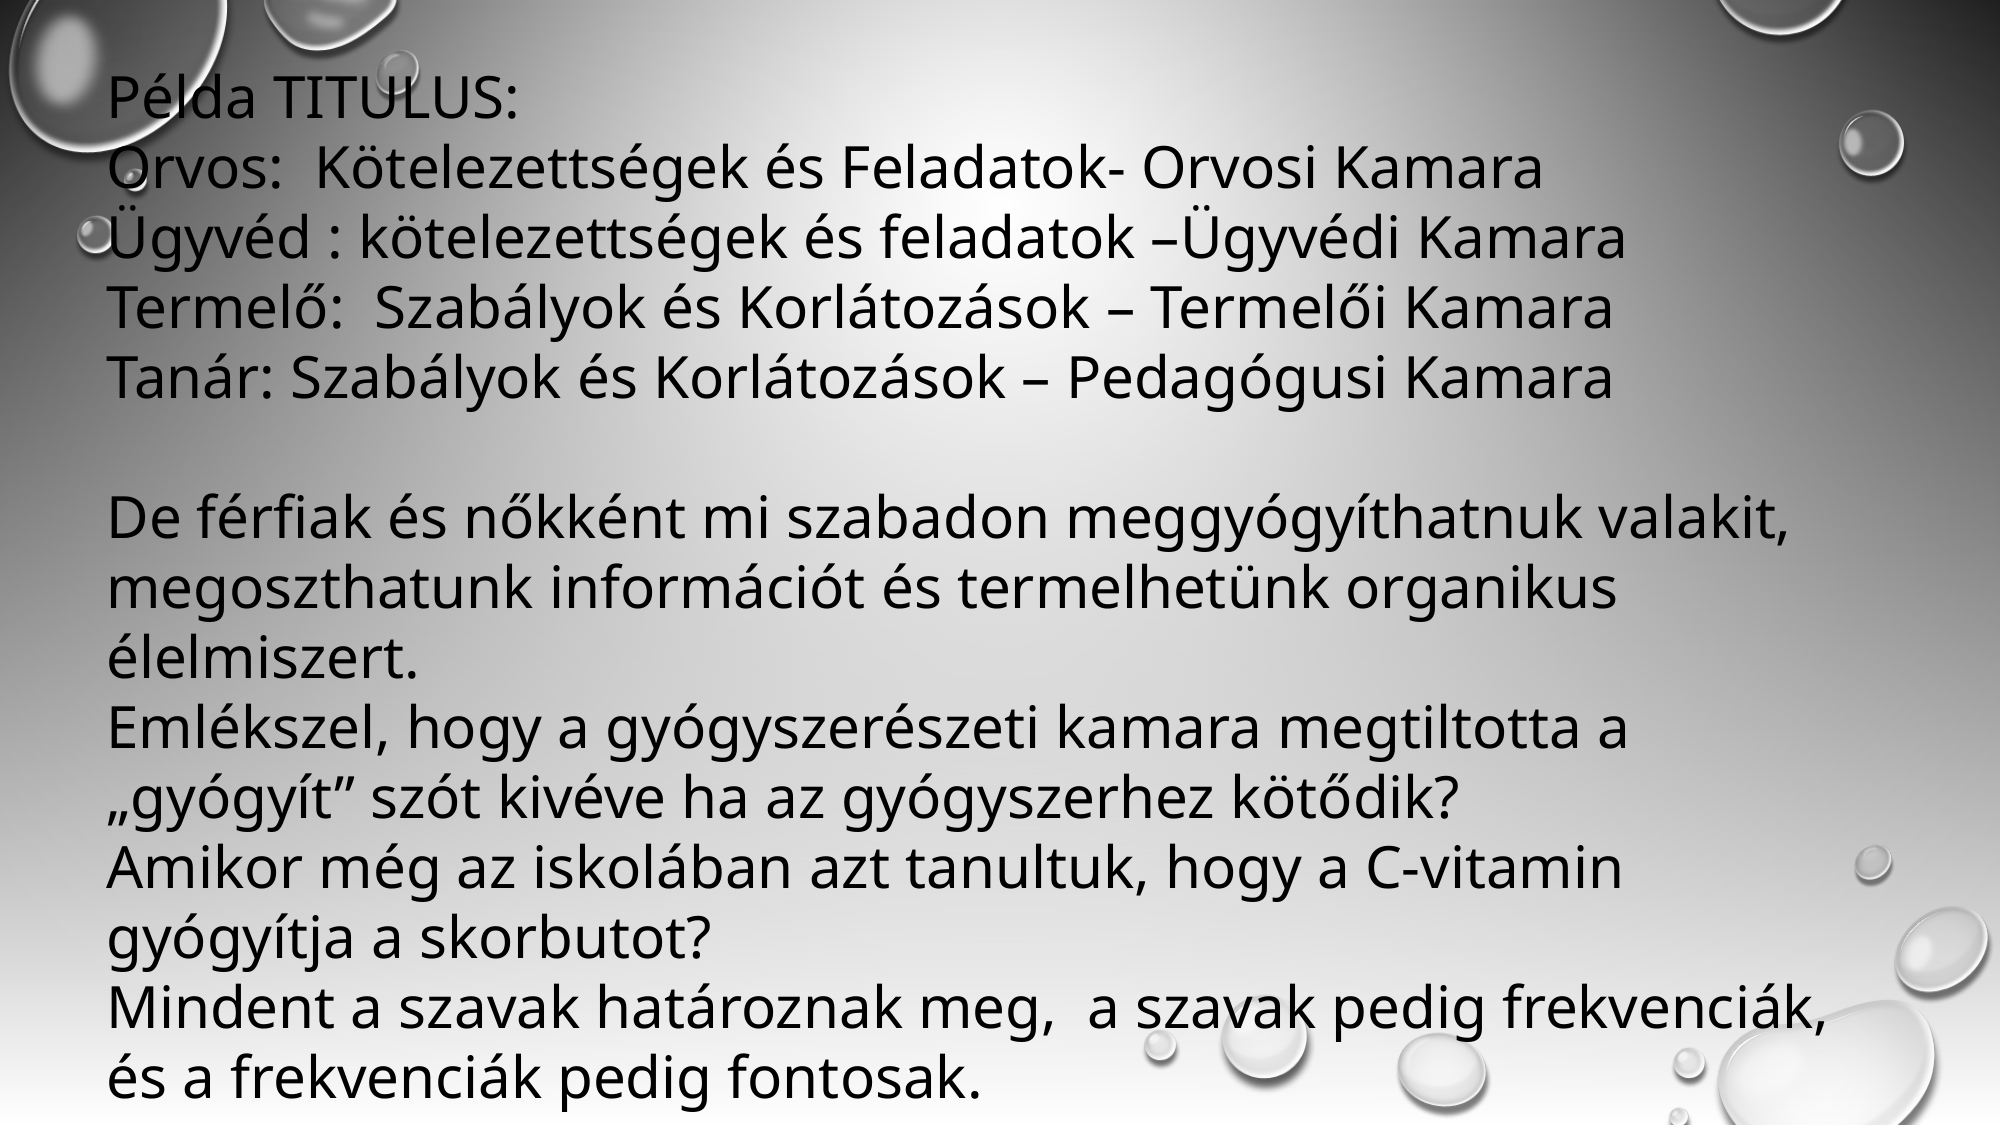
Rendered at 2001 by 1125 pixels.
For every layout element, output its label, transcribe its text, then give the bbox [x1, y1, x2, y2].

text_box Példa TITULUS: Orvos: Kötelezettségek és Feladatok- Orvosi Kamara Ügyvéd : kötelezettségek és feladatok –Ügyvédi Kamara Termelő: Szabályok és Korlátozások – Termelői Kamara Tanár: Szabályok és Korlátozások – Pedagógusi Kamara De férfiak és nőkként mi szabadon meggyógyíthatnuk valakit, megoszthatunk információt és termelhetünk organikus élelmiszert. Emlékszel, hogy a gyógyszerészeti kamara megtiltotta a „gyógyít” szót kivéve ha az gyógyszerhez kötődik? Amikor még az iskolában azt tanultuk, hogy a C-vitamin gyógyítja a skorbutot? Mindent a szavak határoznak meg, a szavak pedig frekvenciák, és a frekvenciák pedig fontosak. [91, 53, 1859, 1118]
picture [0, 0, 2000, 1125]
